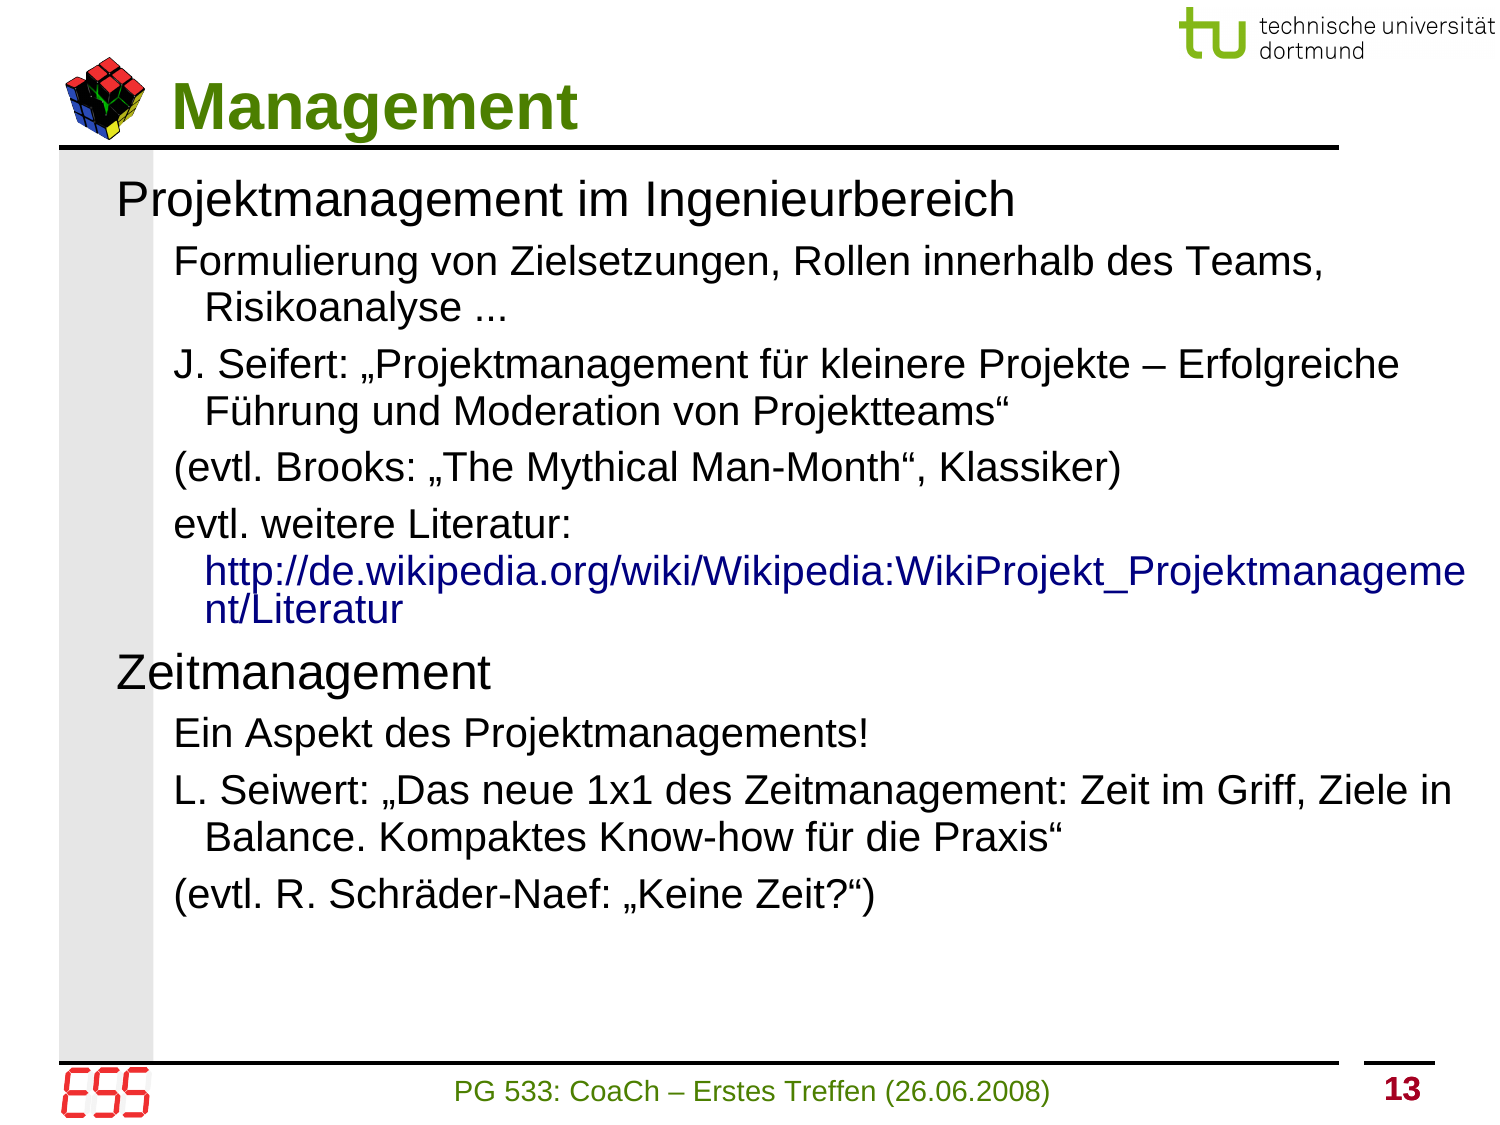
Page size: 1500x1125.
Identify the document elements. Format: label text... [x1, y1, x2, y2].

picture [61, 1067, 152, 1118]
title Management [171, 49, 1410, 159]
picture [1179, 7, 1495, 59]
list Projektmanagement im Ingenieurbereich Formulierung von Zielsetzungen, Rollen innerhalb des Teams, Risikoanalyse ... J. Seifert: „Projektmanagement für kleinere Projekte – Erfolgreiche Führung und Moderation von Projektteams“ (evtl. Brooks: „The Mythical Man-Month“, Klassiker) evtl. weitere Literatur:http://de.wikipedia.org/wiki/Wikipedia:WikiProjekt_Projektmanagement/Literatur Zeitmanagement Ein Aspekt des Projektmanagements! L. Seiwert: „Das neue 1x1 des Zeitmanagement: Zeit im Griff, Ziele in Balance. Kompaktes Know-how für die Praxis“ (evtl. R. Schräder-Naef: „Keine Zeit?“) [116, 171, 1474, 1064]
picture [65, 57, 145, 140]
